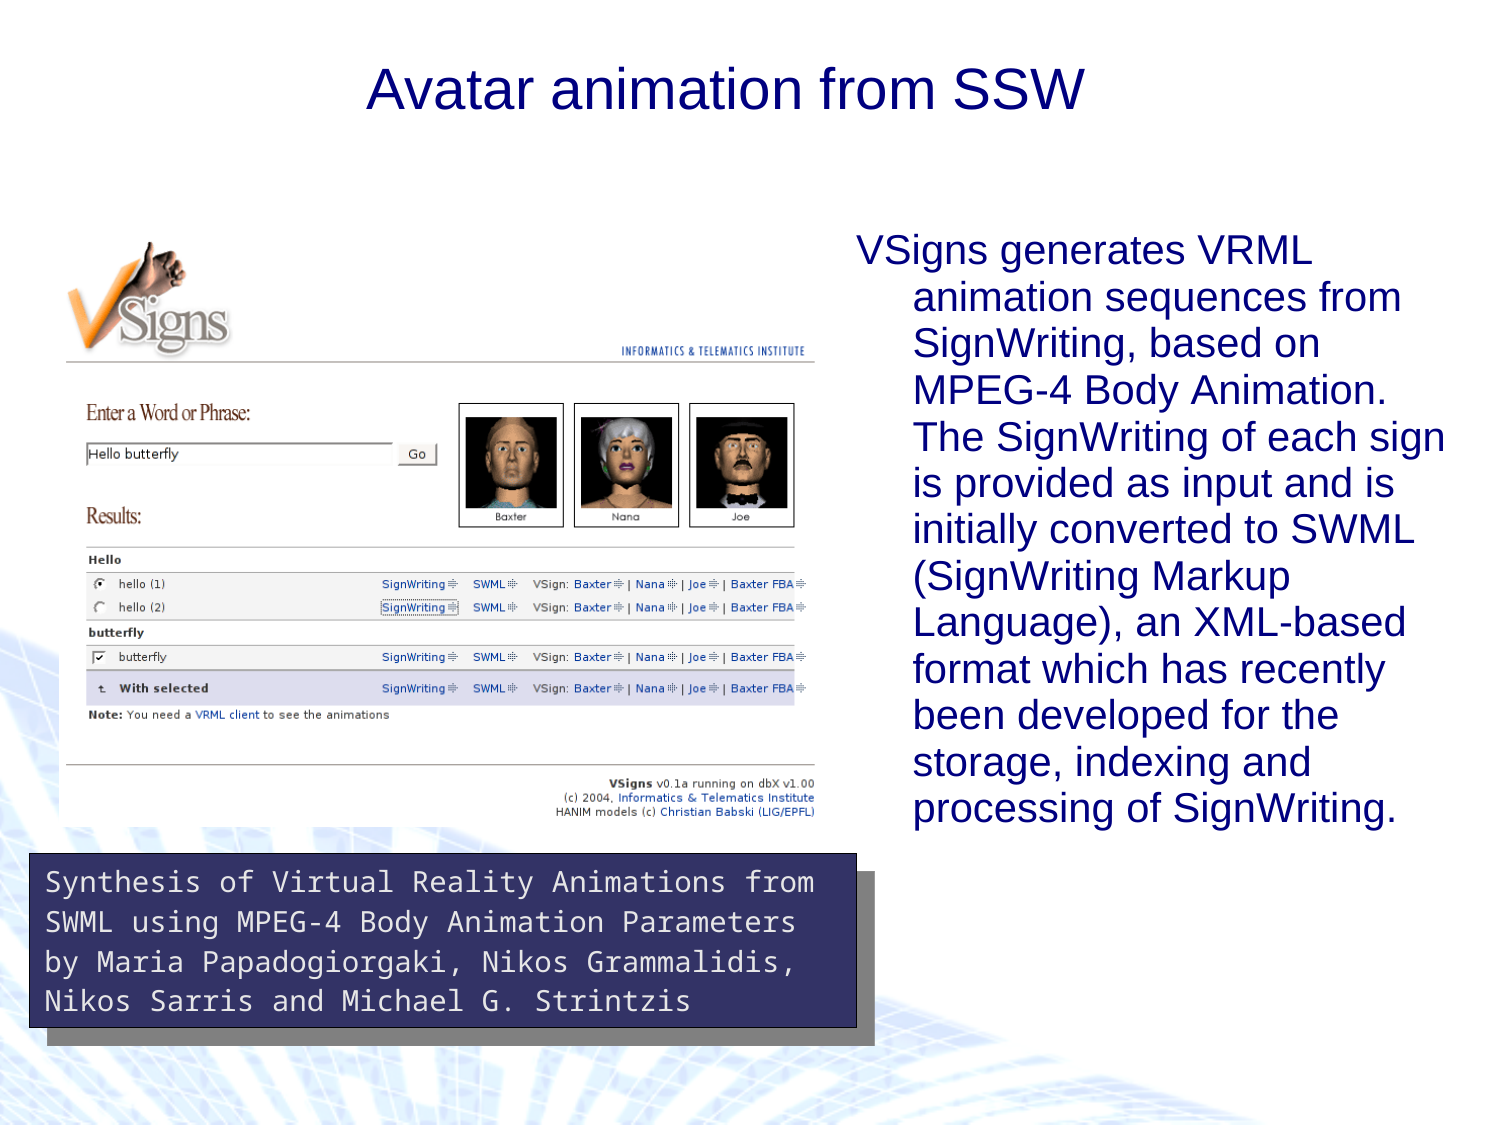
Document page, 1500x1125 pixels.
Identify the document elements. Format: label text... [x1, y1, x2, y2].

picture [0, 236, 1306, 1125]
text_box Synthesis of Virtual Reality Animations from SWML using MPEG-4 Body Animation Parameters by Maria Papadogiorgaki, Nikos Grammalidis, Nikos Sarris and Michael G. Strintzis [29, 853, 856, 1005]
title Avatar animation from SSW [88, 0, 1364, 178]
list VSigns generates VRML animation sequences from SignWriting, based on MPEG-4 Body Animation. The SignWriting of each sign is provided as input and is initially converted to SWML (SignWriting Markup Language), an XML-based format which has recently been developed for the storage, indexing and processing of SignWriting. [856, 227, 1449, 1010]
